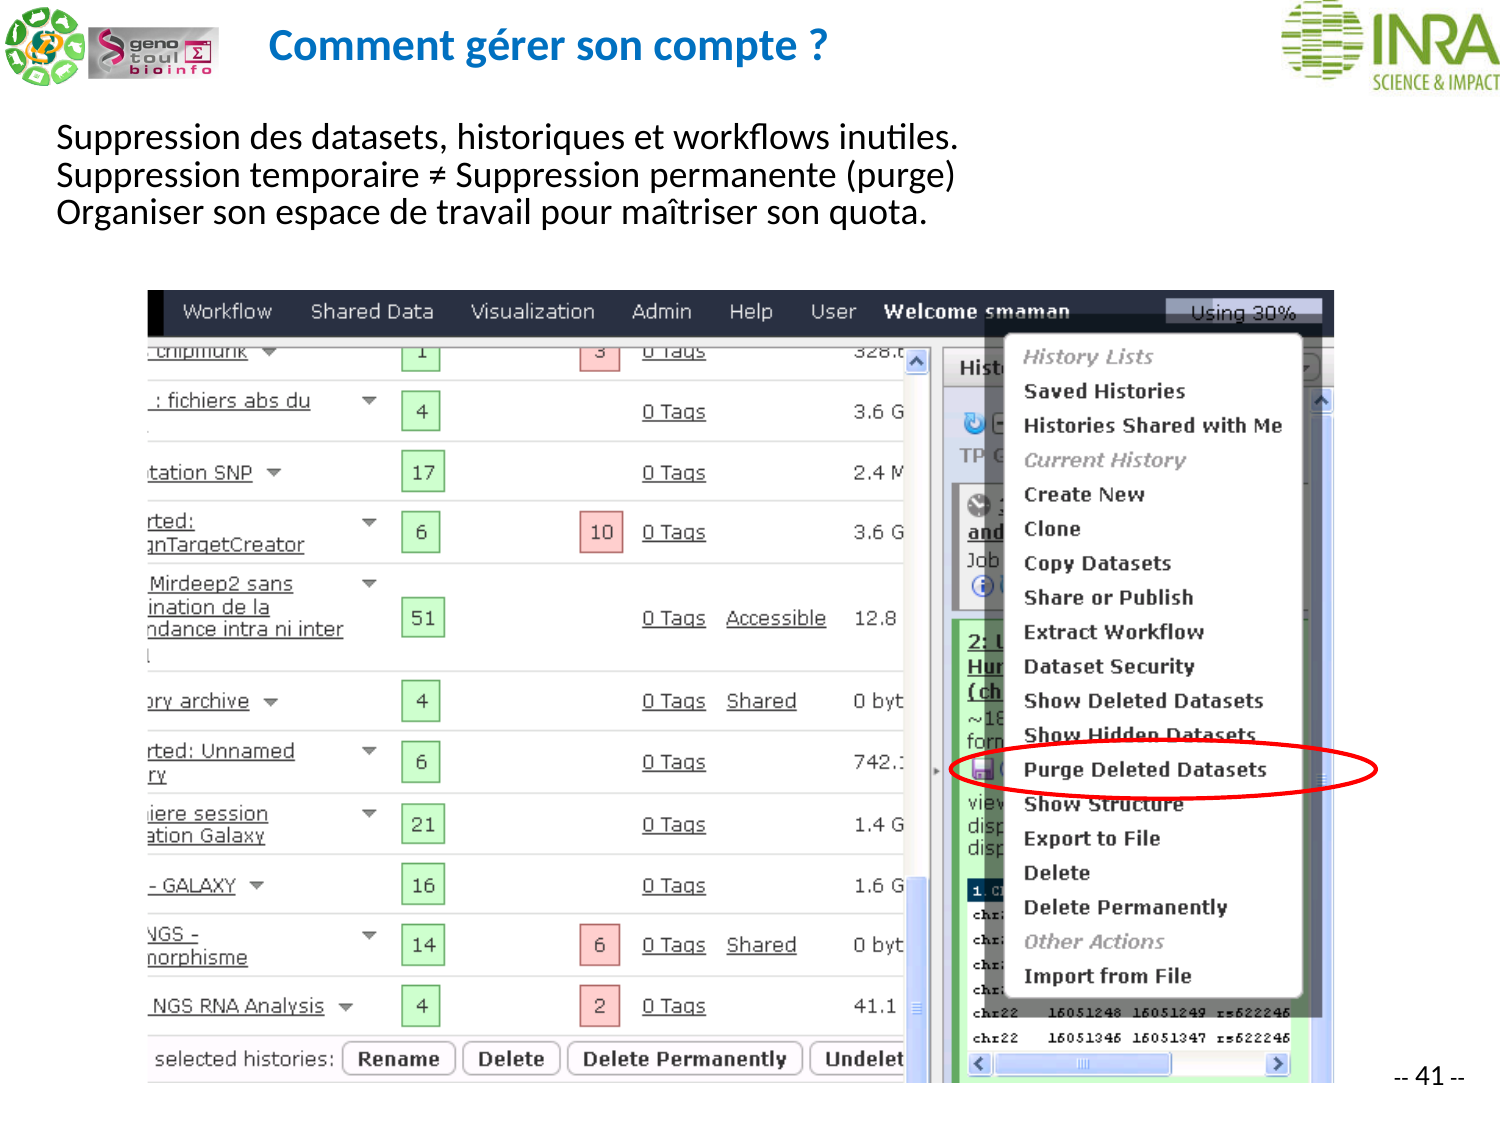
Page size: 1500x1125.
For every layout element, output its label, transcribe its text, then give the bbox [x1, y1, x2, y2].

text_box Comment gérer son compte ? [253, 19, 1424, 90]
picture [1281, 0, 1500, 110]
text_box Suppression des datasets, historiques et workflows inutiles. Suppression temporaire ≠ Suppression permanente (purge) Organiser son espace de travail pour maîtriser son quota. [41, 114, 1447, 242]
picture [5, 7, 85, 86]
picture [88, 27, 219, 79]
picture [954, 742, 1335, 796]
picture [147, 290, 1335, 1083]
